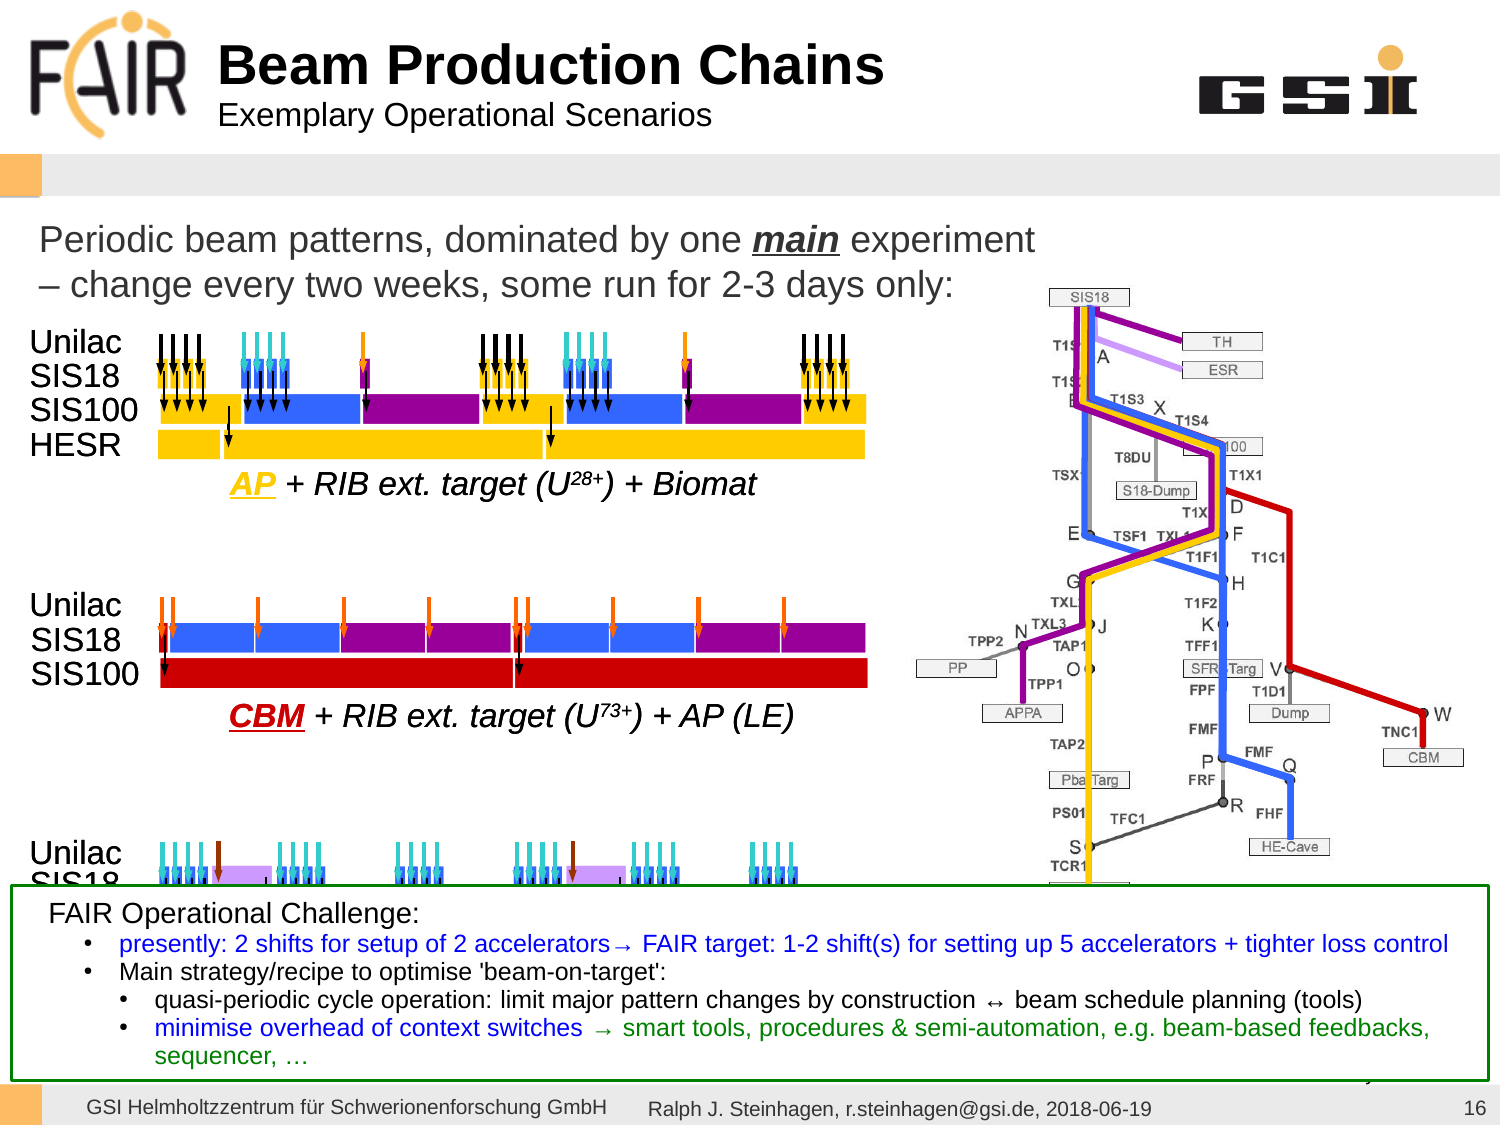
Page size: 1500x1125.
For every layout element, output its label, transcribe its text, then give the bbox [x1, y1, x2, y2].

picture [1165, 538, 1218, 574]
picture [881, 284, 1471, 884]
text_box [183, 358, 194, 389]
text_box [675, 866, 680, 884]
text_box [163, 358, 168, 389]
text_box [669, 875, 675, 884]
text_box SIS18 [30, 623, 122, 651]
text_box SIS100 [29, 387, 140, 428]
text_box [649, 866, 654, 884]
text_box [576, 358, 586, 389]
text_box [526, 876, 532, 884]
text_box [563, 358, 574, 389]
text_box [755, 866, 760, 884]
text_box [160, 394, 242, 424]
text_box [552, 866, 562, 884]
text_box CBM + RIB ext. target (U73+) + AP (LE) [213, 694, 811, 735]
text_box [643, 875, 649, 884]
text_box [159, 623, 168, 653]
text_box [267, 358, 277, 389]
text_box [518, 623, 523, 653]
text_box SIS18 [94, 872, 106, 884]
text_box HESR [29, 423, 123, 464]
picture [1088, 414, 1208, 550]
text_box [662, 866, 667, 884]
text_box [532, 866, 537, 884]
text_box SIS18 [66, 872, 91, 884]
text_box [254, 358, 264, 389]
text_box [479, 368, 485, 389]
text_box Unilac [29, 831, 123, 872]
text_box [518, 358, 529, 389]
text_box [363, 394, 480, 424]
text_box FAIR Operational Challenge: presently: 2 shifts for setup of 2 accelerators→ FAIR target: 1-2 shift(s) for setting up 5 accelerators + tighter loss control Main strategy/recipe to optimise 'beam-on-target': quasi-periodic cycle operation: limit major pattern changes by construction ↔ beam schedule planning (tools) minimise overhead of context switches → smart tools, procedures & semi-automation, e.g. beam-based feedbacks, sequencer, … [11, 885, 1489, 1081]
text_box [295, 866, 300, 884]
text_box [793, 866, 798, 884]
text_box [775, 866, 785, 884]
text_box [539, 876, 545, 884]
picture [30, 9, 187, 141]
text_box [762, 866, 772, 884]
text_box [682, 358, 692, 389]
text_box [282, 866, 287, 884]
text_box [203, 866, 208, 884]
text_box [631, 866, 641, 884]
text_box [170, 358, 181, 389]
text_box [602, 358, 612, 389]
text_box [241, 358, 251, 389]
text_box [279, 358, 290, 389]
text_box [395, 866, 405, 884]
text_box [302, 875, 308, 884]
text_box [255, 623, 340, 653]
text_box [519, 866, 524, 884]
text_box SIS18 [35, 872, 54, 884]
text_box [781, 623, 866, 653]
text_box [160, 658, 513, 688]
text_box [341, 623, 425, 653]
text_box [321, 866, 326, 884]
text_box [170, 623, 254, 653]
text_box [426, 866, 431, 884]
text_box [589, 358, 599, 389]
text_box [545, 866, 550, 884]
text_box [433, 875, 439, 884]
text_box [413, 866, 418, 884]
text_box [289, 875, 295, 884]
text_box [360, 358, 370, 389]
text_box [498, 358, 503, 389]
text_box [172, 866, 182, 884]
text_box [483, 394, 564, 424]
text_box [157, 368, 163, 389]
text_box [196, 358, 206, 389]
text_box SIS100 [30, 651, 141, 692]
text_box [244, 394, 361, 424]
text_box [159, 876, 165, 884]
text_box [158, 429, 220, 460]
picture [881, 284, 891, 295]
text_box Unilac [29, 582, 123, 623]
text_box AP + RIB ext. target (U28+) + Biomat [214, 462, 772, 503]
text_box [546, 429, 865, 460]
picture [931, 284, 938, 293]
text_box Unilac [29, 320, 123, 361]
text_box [814, 371, 819, 389]
text_box [165, 866, 170, 884]
text_box [505, 358, 516, 389]
text_box [525, 623, 609, 653]
text_box [513, 632, 518, 653]
title Beam Production Chains Exemplary Operational Scenarios [217, 0, 1182, 175]
text_box [685, 394, 802, 424]
text_box SIS18 [57, 872, 67, 884]
text_box [819, 358, 824, 389]
text_box [185, 876, 191, 884]
text_box [308, 866, 313, 884]
text_box [426, 623, 511, 653]
text_box courtesy D. Ondreka [1282, 1054, 1500, 1093]
text_box [190, 866, 196, 884]
text_box [801, 358, 811, 389]
text_box [513, 875, 519, 884]
text_box [224, 429, 543, 460]
text_box [804, 394, 867, 424]
text_box [839, 368, 845, 389]
text_box [515, 658, 868, 688]
text_box [832, 358, 837, 389]
text_box [485, 358, 490, 389]
text_box [845, 358, 850, 389]
text_box [566, 865, 626, 884]
text_box [826, 368, 832, 389]
text_box Periodic beam patterns, dominated by one main experiment – change every two weeks, some run for 2-3 days only: [24, 207, 1483, 274]
picture [1197, 42, 1419, 117]
text_box [439, 866, 444, 884]
text_box [212, 865, 272, 884]
text_box [749, 876, 755, 884]
text_box [492, 369, 498, 389]
text_box [610, 623, 780, 653]
text_box SIS18 [29, 361, 121, 387]
text_box [315, 876, 321, 884]
text_box [566, 394, 683, 424]
